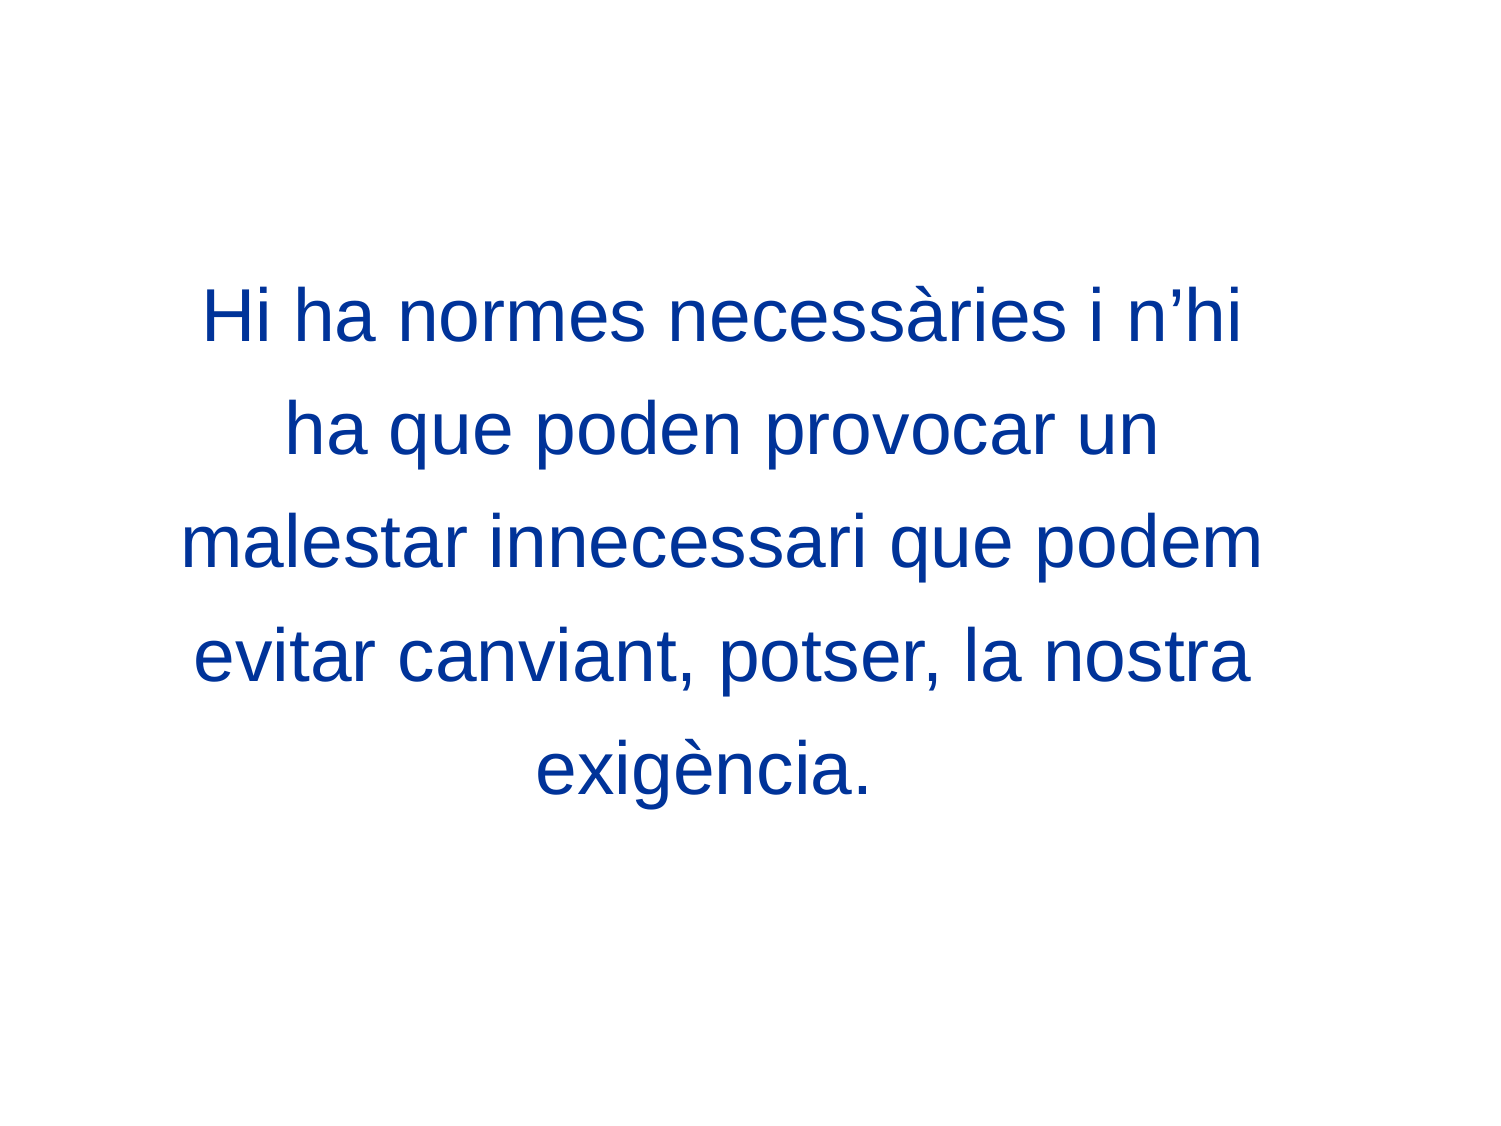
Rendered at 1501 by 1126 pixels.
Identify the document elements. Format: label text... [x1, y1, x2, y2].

text_box Hi ha normes necessàries i n’hi ha que poden provocar un malestar innecessari que podem evitar canviant, potser, la nostra exigència. [147, 236, 1299, 860]
